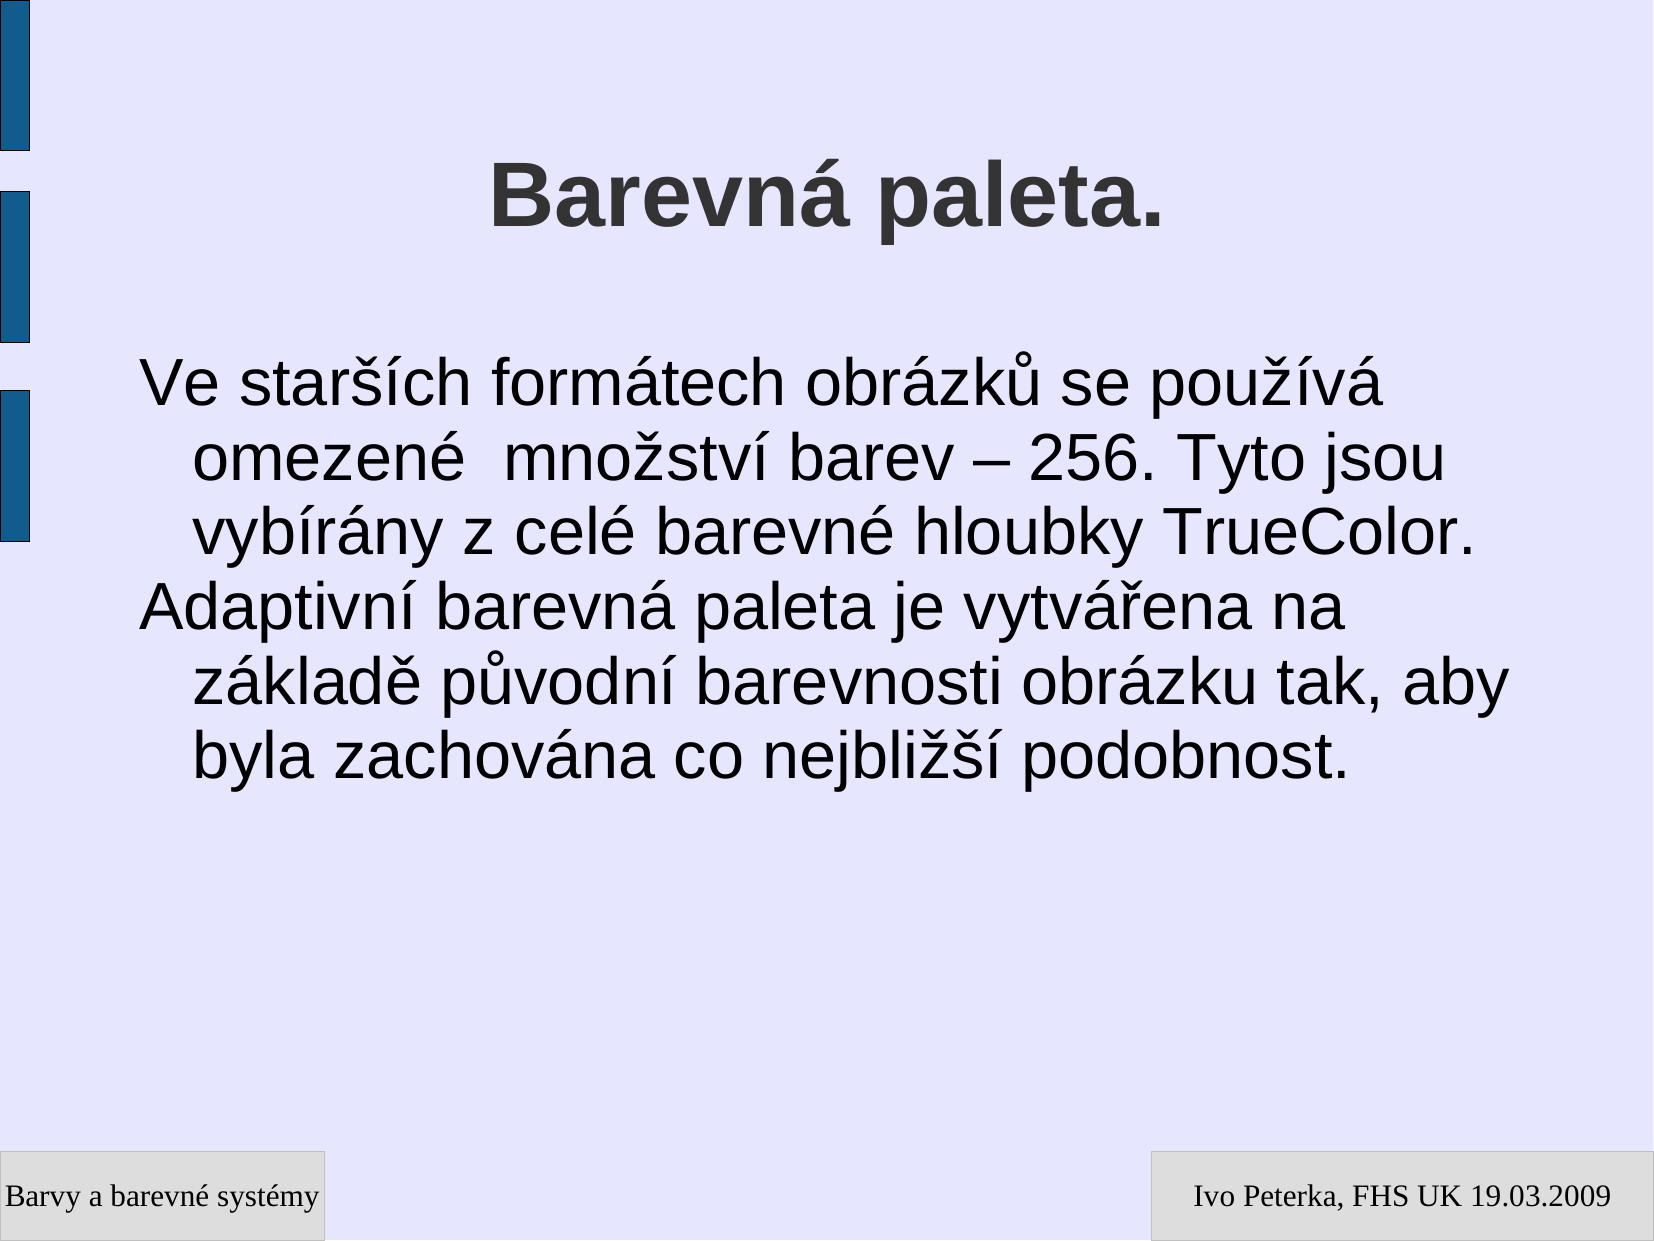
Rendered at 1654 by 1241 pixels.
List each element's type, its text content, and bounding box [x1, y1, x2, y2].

list Ve starších formátech obrázků se používá omezené množství barev – 256. Tyto jsou vybírány z celé barevné hloubky TrueColor. Adaptivní barevná paleta je vytvářena na základě původní barevnosti obrázku tak, aby byla zachována co nejbližší podobnost. [121, 344, 1534, 1112]
title Barevná paleta. [121, 98, 1534, 291]
